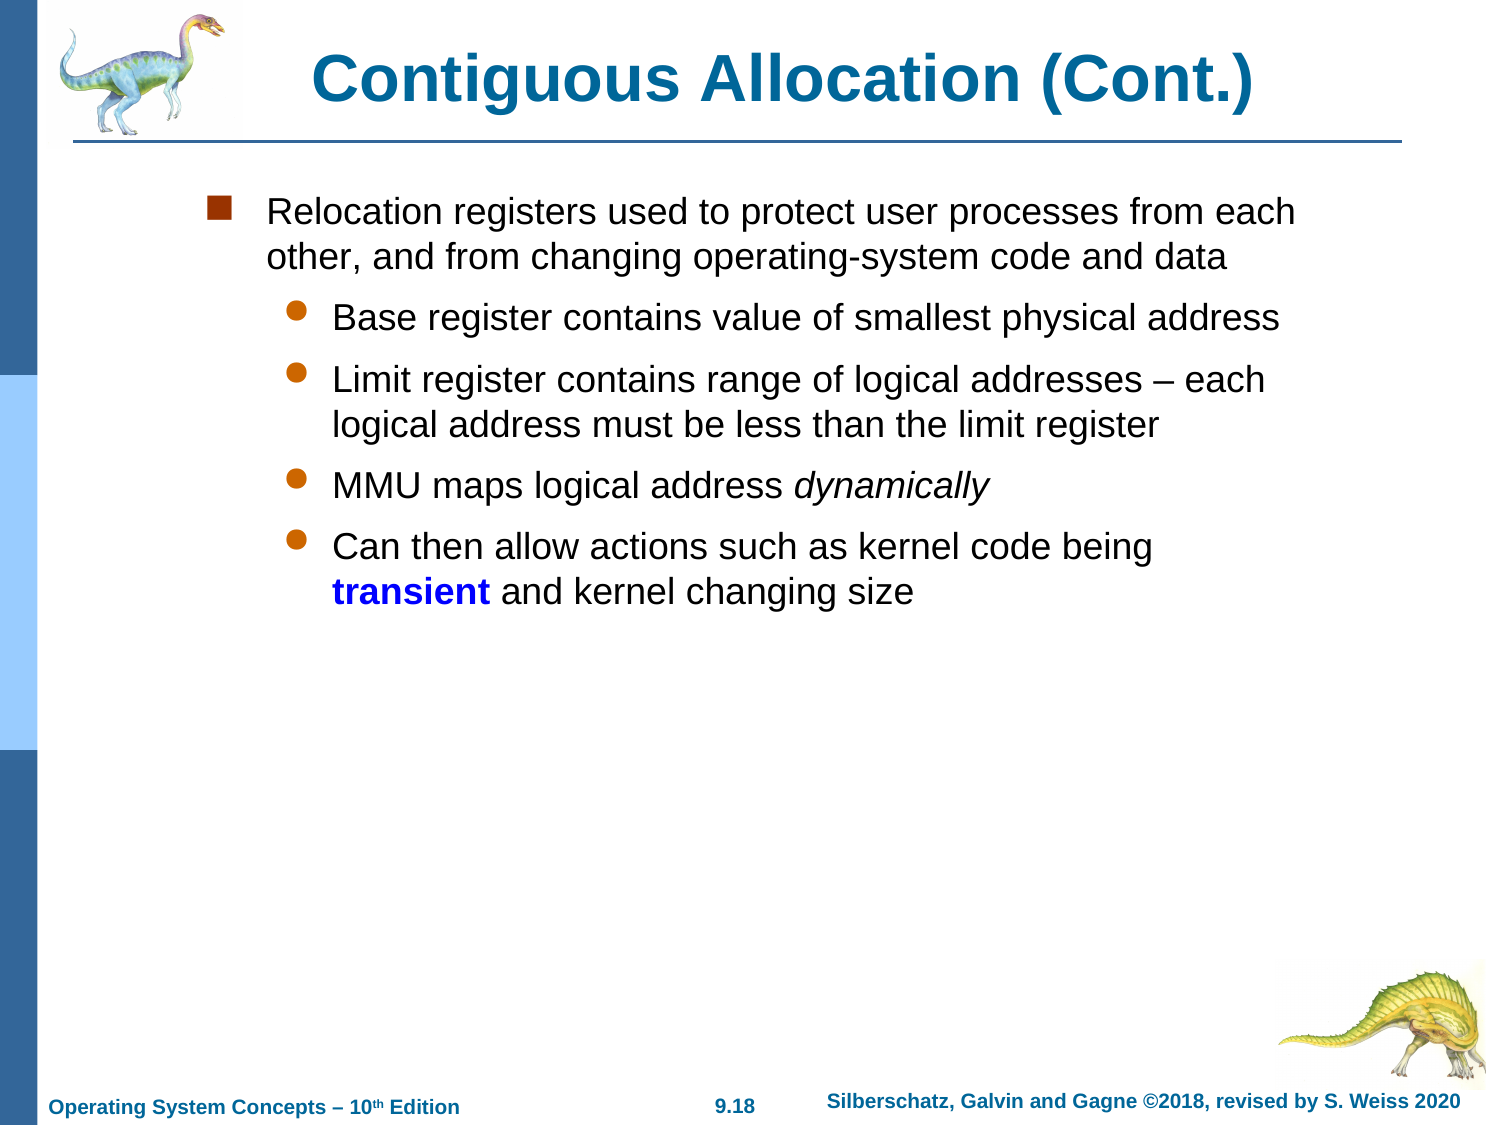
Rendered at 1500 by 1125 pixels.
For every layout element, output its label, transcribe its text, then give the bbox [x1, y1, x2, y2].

picture [46, 0, 243, 149]
picture [1275, 959, 1486, 1090]
title Contiguous Allocation (Cont.) [142, 27, 1426, 122]
list Relocation registers used to protect user processes from each other, and from changing operating-system code and data Base register contains value of smallest physical address Limit register contains range of logical addresses – each logical address must be less than the limit register MMU maps logical address dynamically Can then allow actions such as kernel code being transient and kernel changing size [195, 179, 1315, 999]
